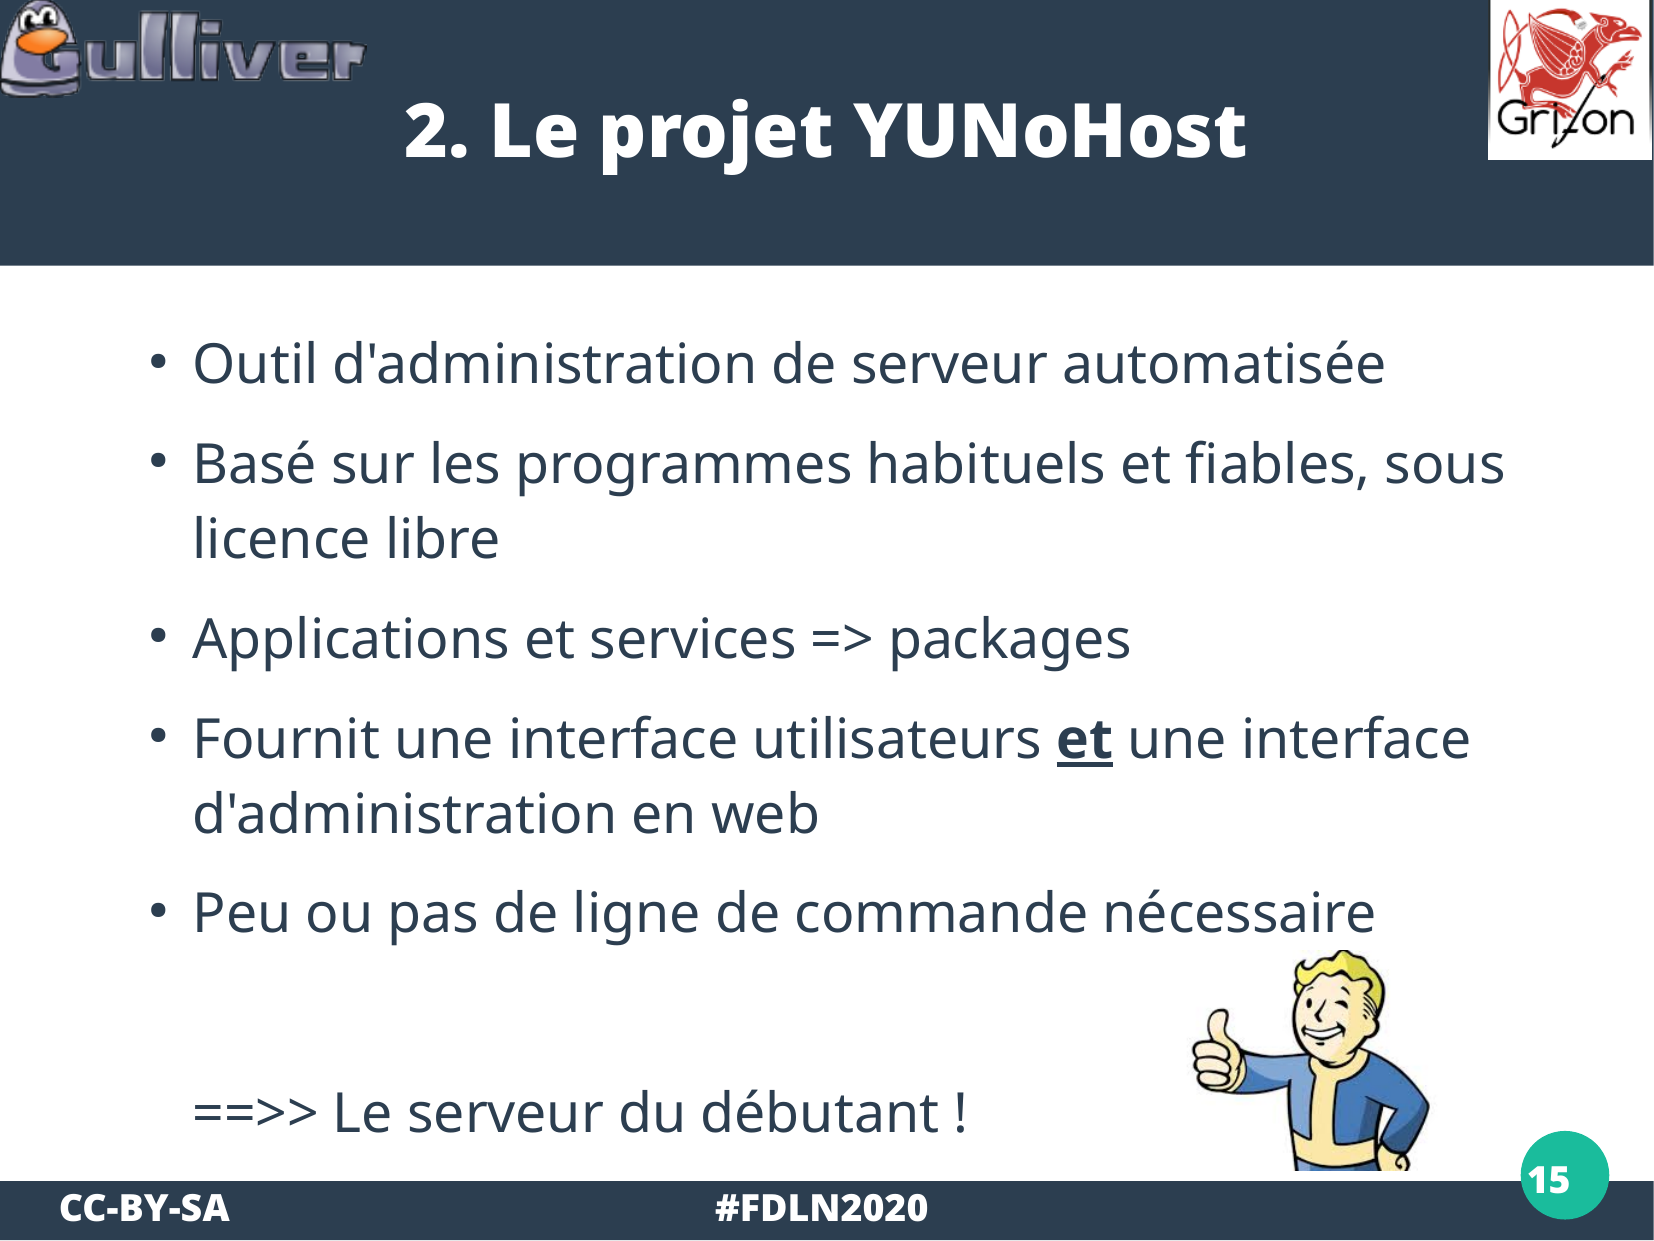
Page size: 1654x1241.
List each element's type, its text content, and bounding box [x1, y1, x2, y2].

picture [1488, 0, 1652, 160]
title 2. Le projet YUNoHost [59, 49, 1595, 207]
list Outil d'administration de serveur automatisée Basé sur les programmes habituels et fiables, sous licence libre Applications et services => packages Fournit une interface utilisateurs et une interface d'administration en web Peu ou pas de ligne de commande nécessaire ==>> Le serveur du débutant ! [133, 324, 1520, 1152]
picture [0, 0, 367, 98]
picture [1158, 950, 1489, 1171]
